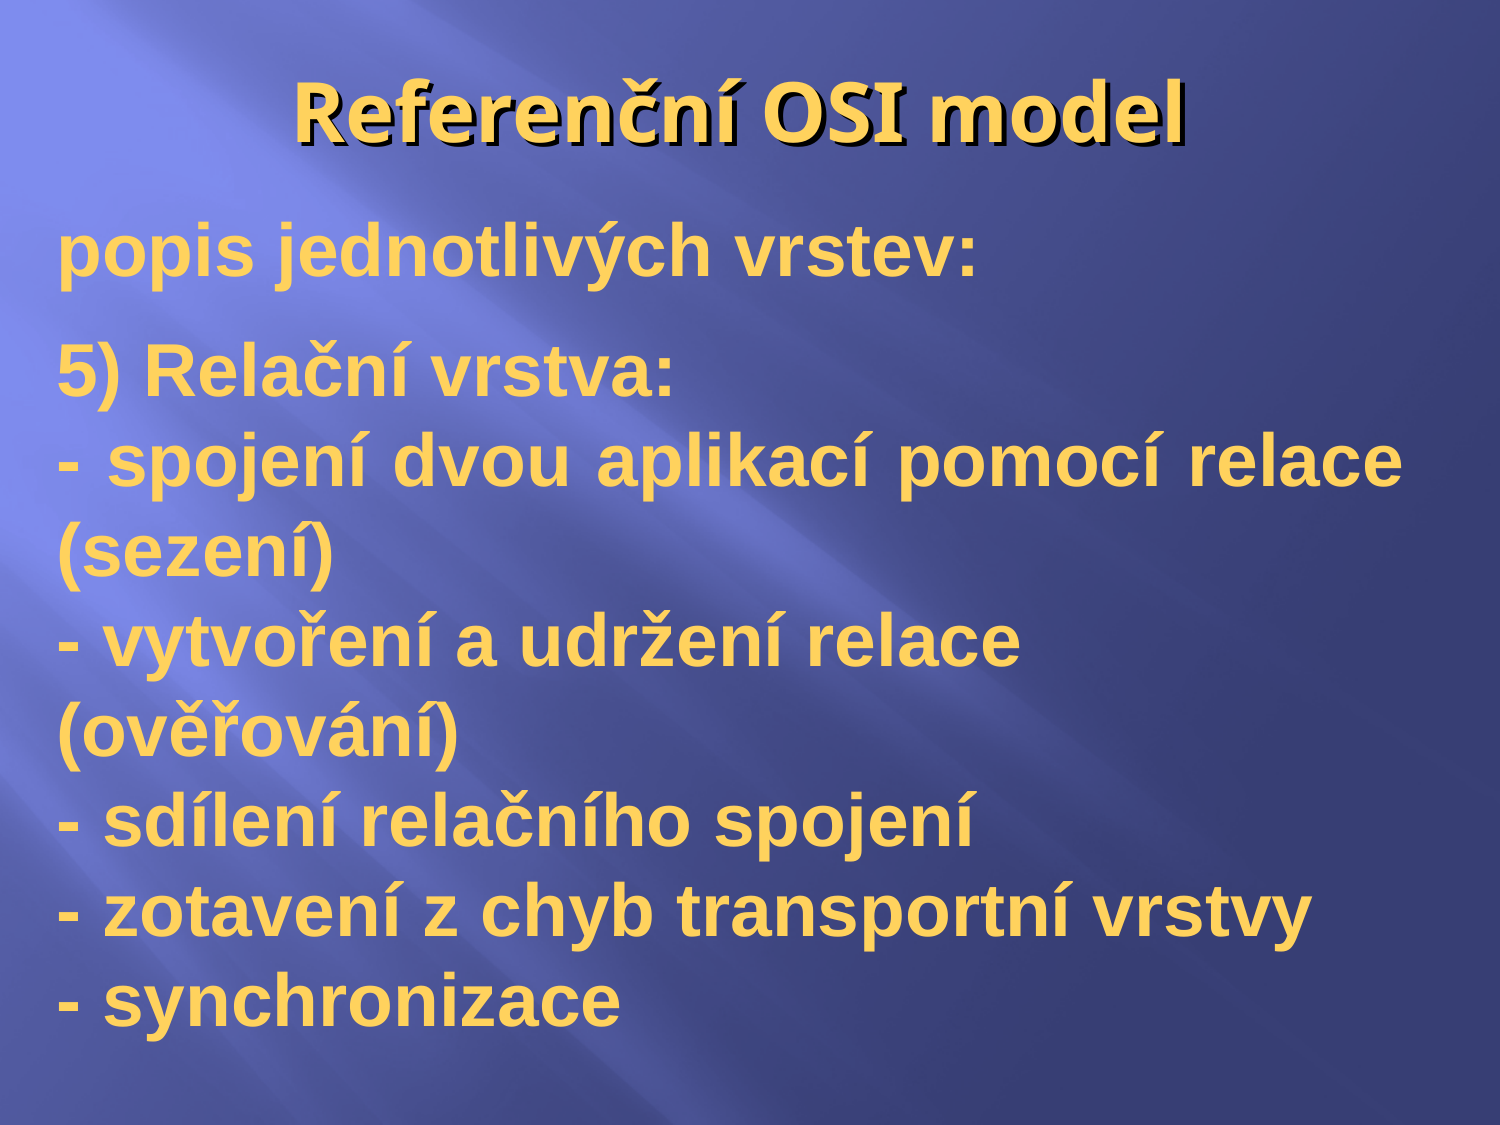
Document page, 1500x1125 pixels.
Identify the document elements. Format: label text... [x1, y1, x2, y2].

title Referenční OSI model [64, 45, 1436, 172]
text_box popis jednotlivých vrstev: 5) Relační vrstva: - spojení dvou aplikací pomocí relace (sezení) - vytvoření a udržení relace (ověřování) - sdílení relačního spojení - zotavení z chyb transportní vrstvy - synchronizace [41, 172, 1459, 1071]
